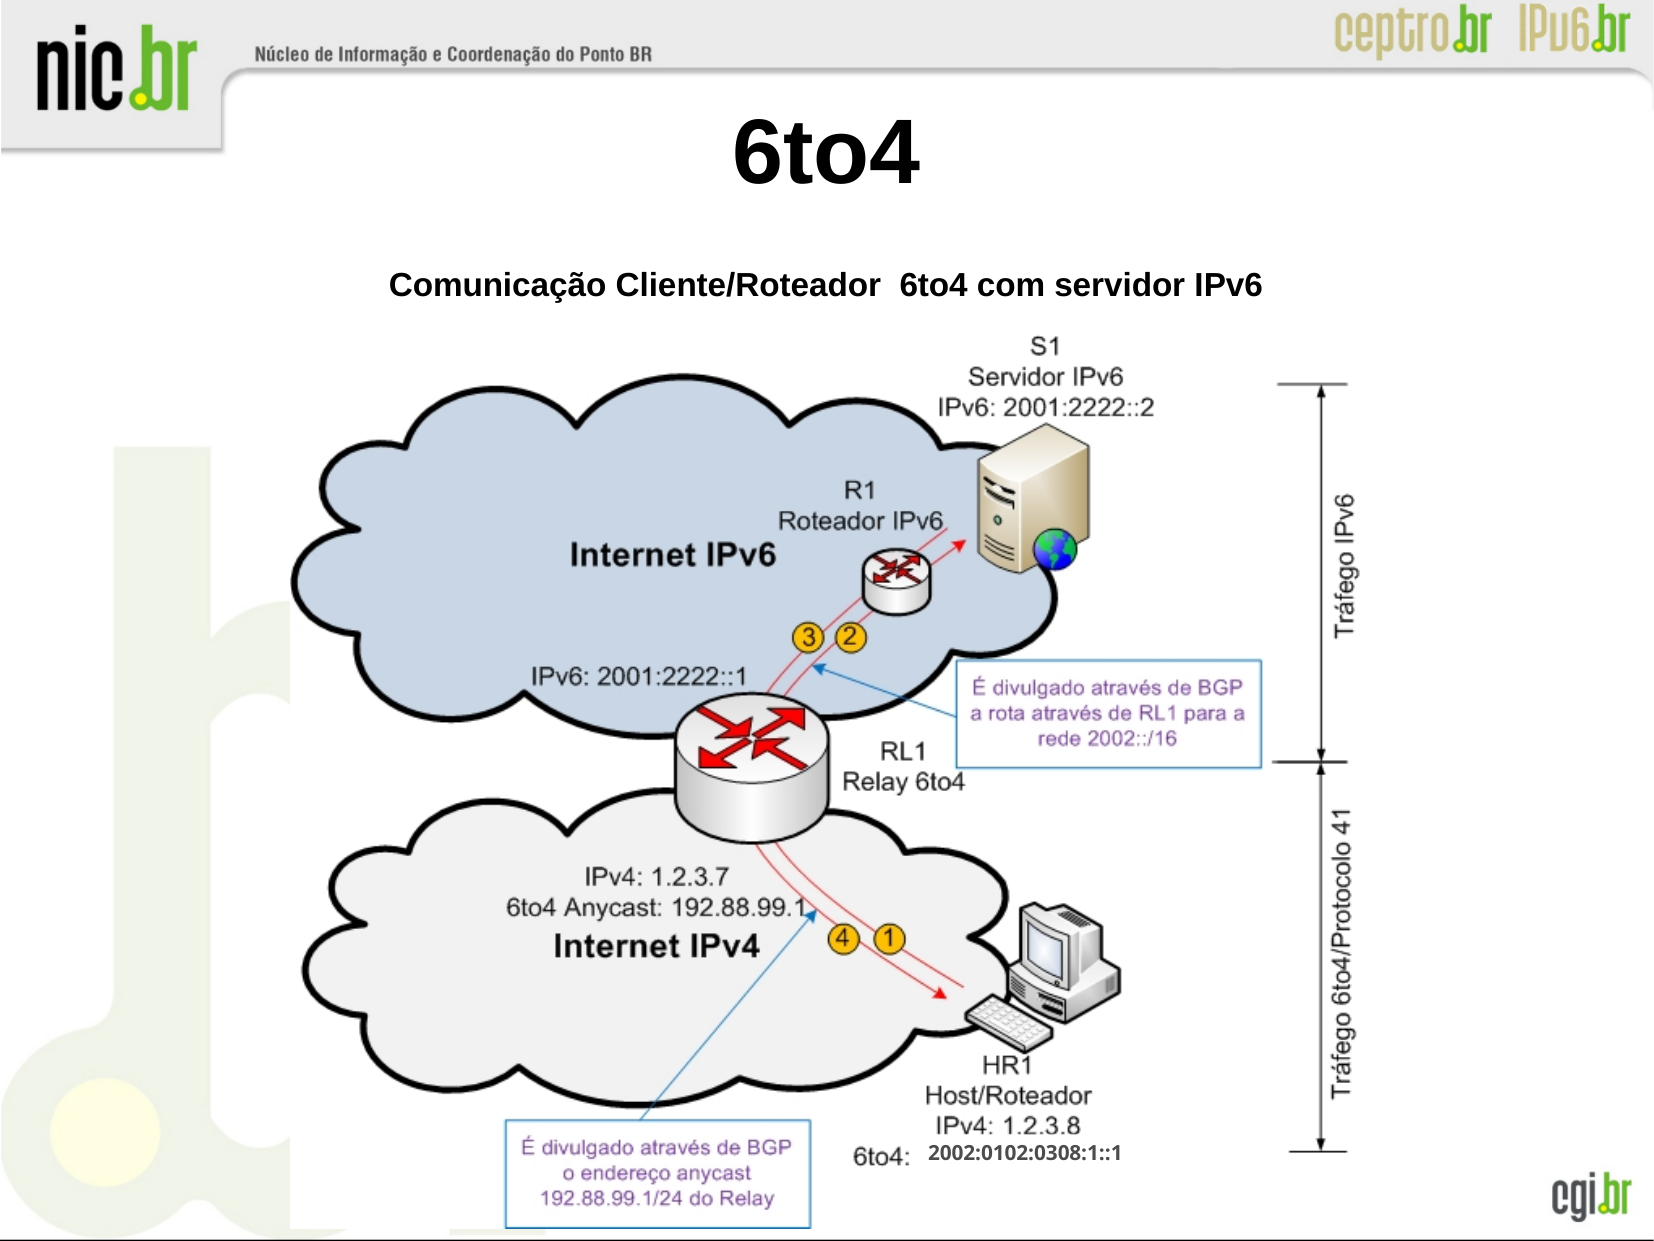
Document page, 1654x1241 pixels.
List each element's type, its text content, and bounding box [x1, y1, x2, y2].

text_box 2002:0102:0308:1::1 [913, 1134, 1228, 1178]
picture [0, 0, 1654, 1241]
title 6to4 [120, 59, 1533, 252]
text_box Comunicação Cliente/Roteador 6to4 com servidor IPv6 [374, 259, 1280, 329]
